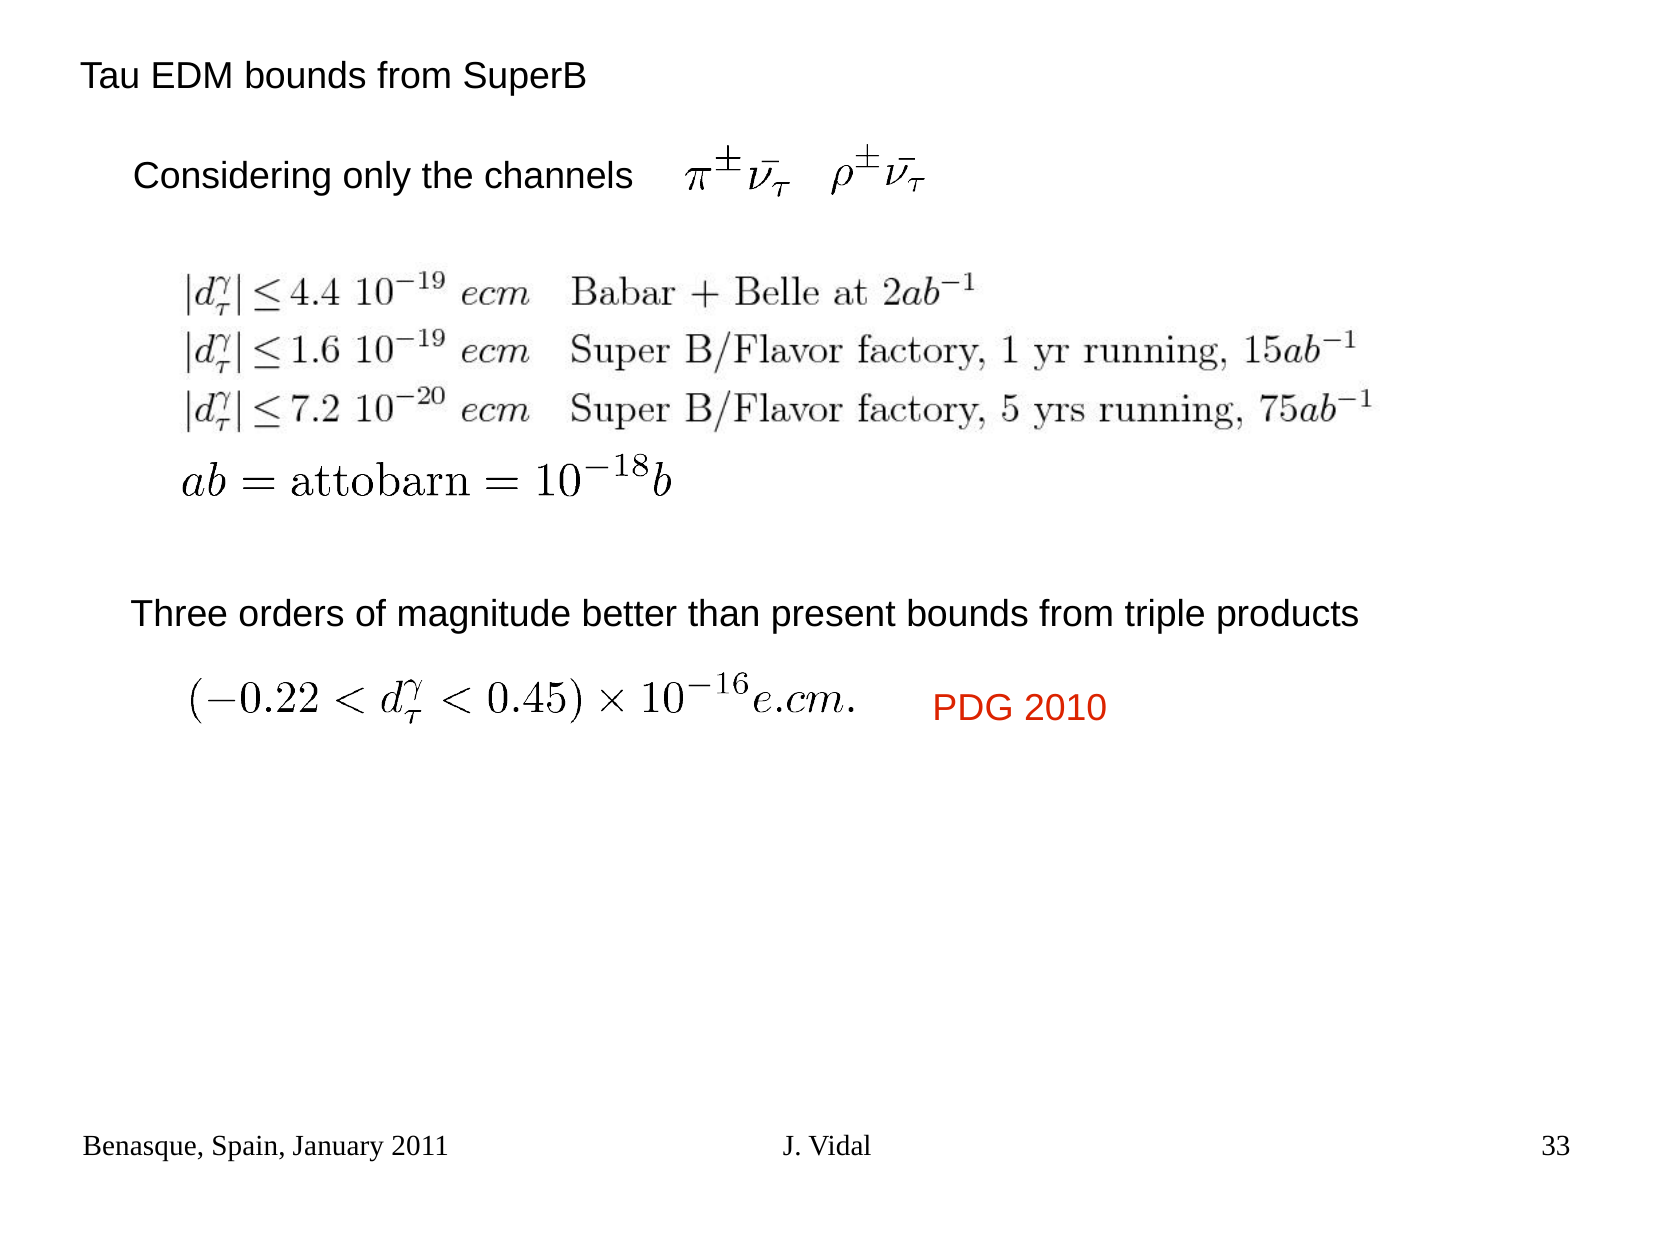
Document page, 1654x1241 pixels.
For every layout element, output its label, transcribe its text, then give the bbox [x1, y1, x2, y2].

picture [822, 141, 931, 200]
picture [680, 142, 797, 201]
text_box Considering only the channels [118, 147, 680, 205]
text_box Tau EDM bounds from SuperB [64, 47, 603, 105]
text_box Three orders of magnitude better than present bounds from triple products [115, 584, 1376, 642]
text_box PDG 2010 [917, 679, 1123, 737]
picture [177, 449, 684, 502]
picture [183, 668, 863, 727]
picture [169, 262, 1388, 443]
